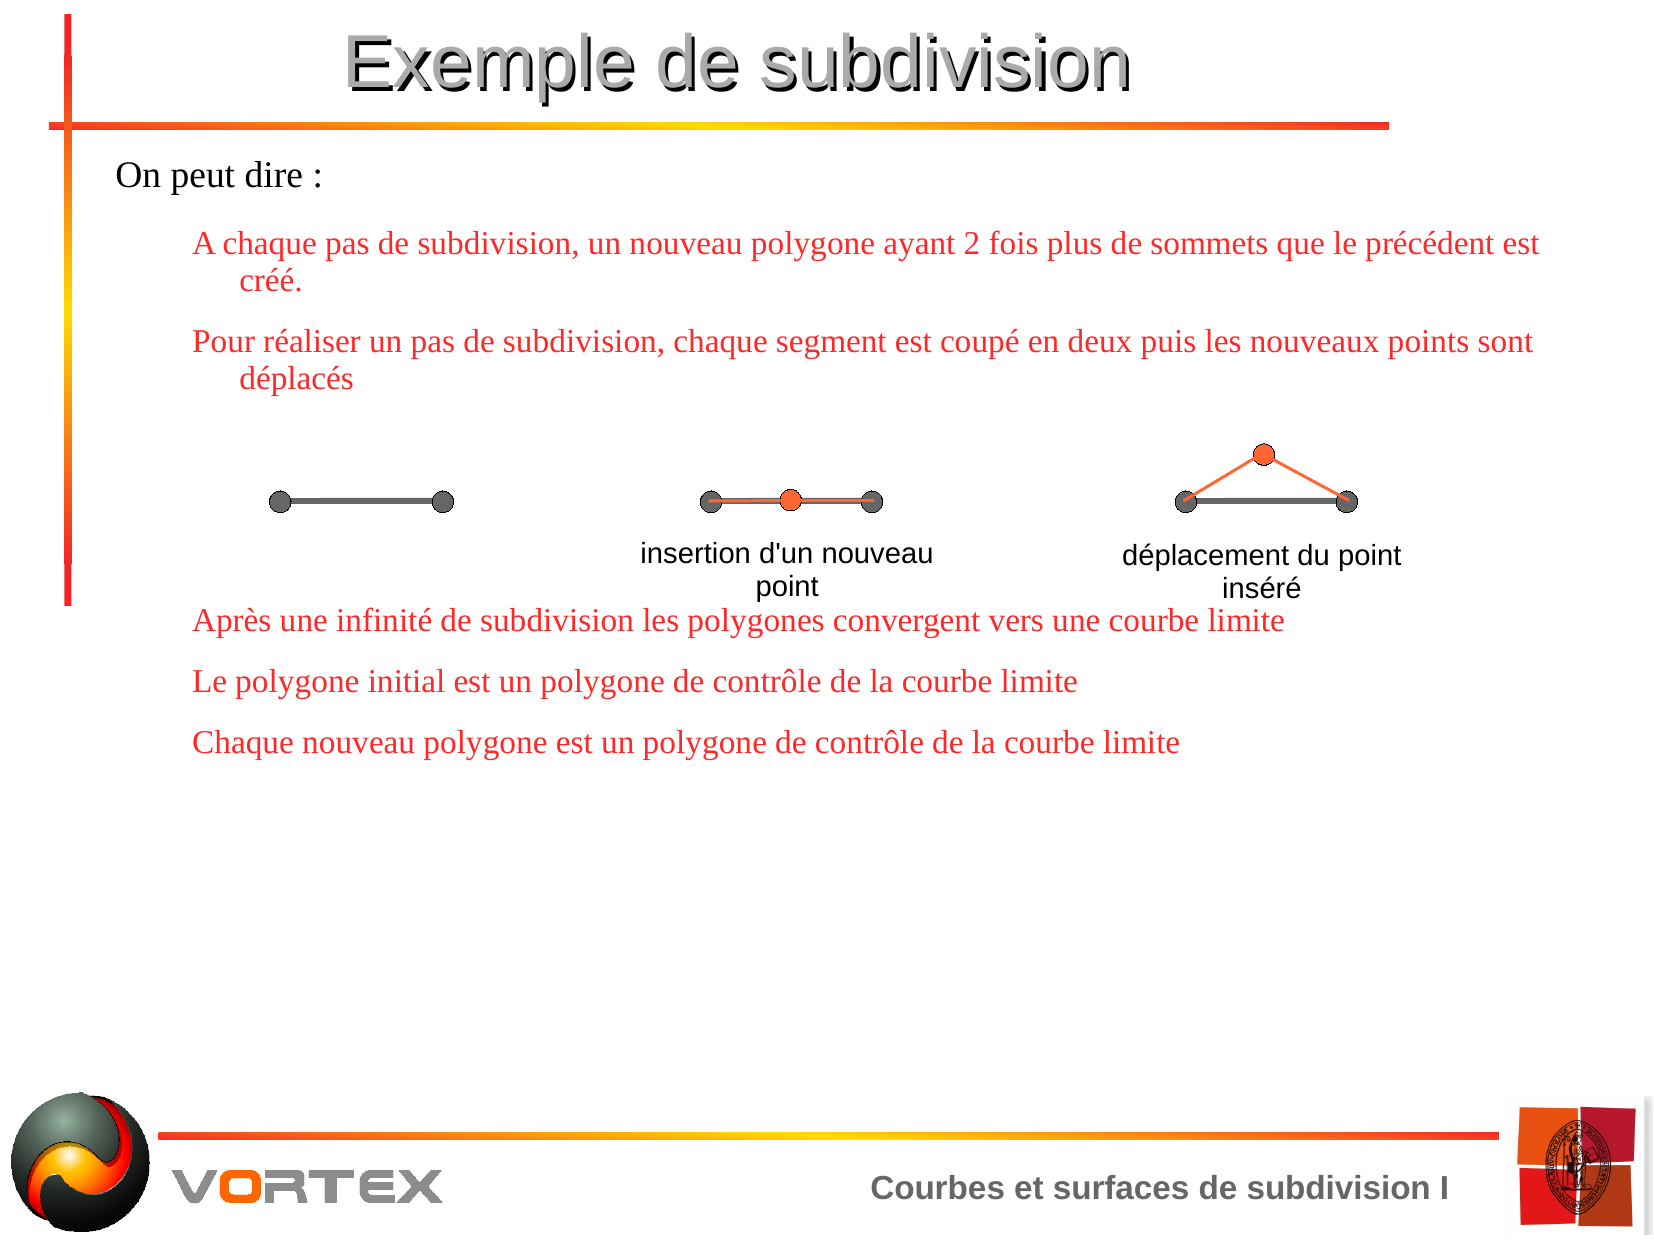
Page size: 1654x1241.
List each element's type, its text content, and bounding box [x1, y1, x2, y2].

title Exemple de subdivision [82, 4, 1392, 120]
text_box [1175, 490, 1197, 513]
text_box [700, 490, 722, 513]
text_box [1336, 490, 1358, 513]
text_box [780, 502, 802, 511]
text_box [780, 489, 802, 499]
text_box [1253, 443, 1275, 466]
text_box déplacement du point inséré [1064, 531, 1460, 621]
text_box insertion d'un nouveau point [589, 529, 985, 619]
text_box [432, 490, 454, 513]
text_box [269, 490, 292, 513]
picture [1505, 1096, 1653, 1235]
text_box [861, 490, 883, 513]
list On peut dire : A chaque pas de subdivision, un nouveau polygone ayant 2 fois plus de sommets que le précédent est créé. Pour réaliser un pas de subdivision, chaque segment est coupé en deux puis les nouveaux points sont déplacés Après une infinité de subdivision les polygones convergent vers une courbe limite Le polygone initial est un polygone de contrôle de la courbe limite Chaque nouveau polygone est un polygone de contrôle de la courbe limite [97, 153, 1571, 1109]
picture [11, 1092, 443, 1232]
